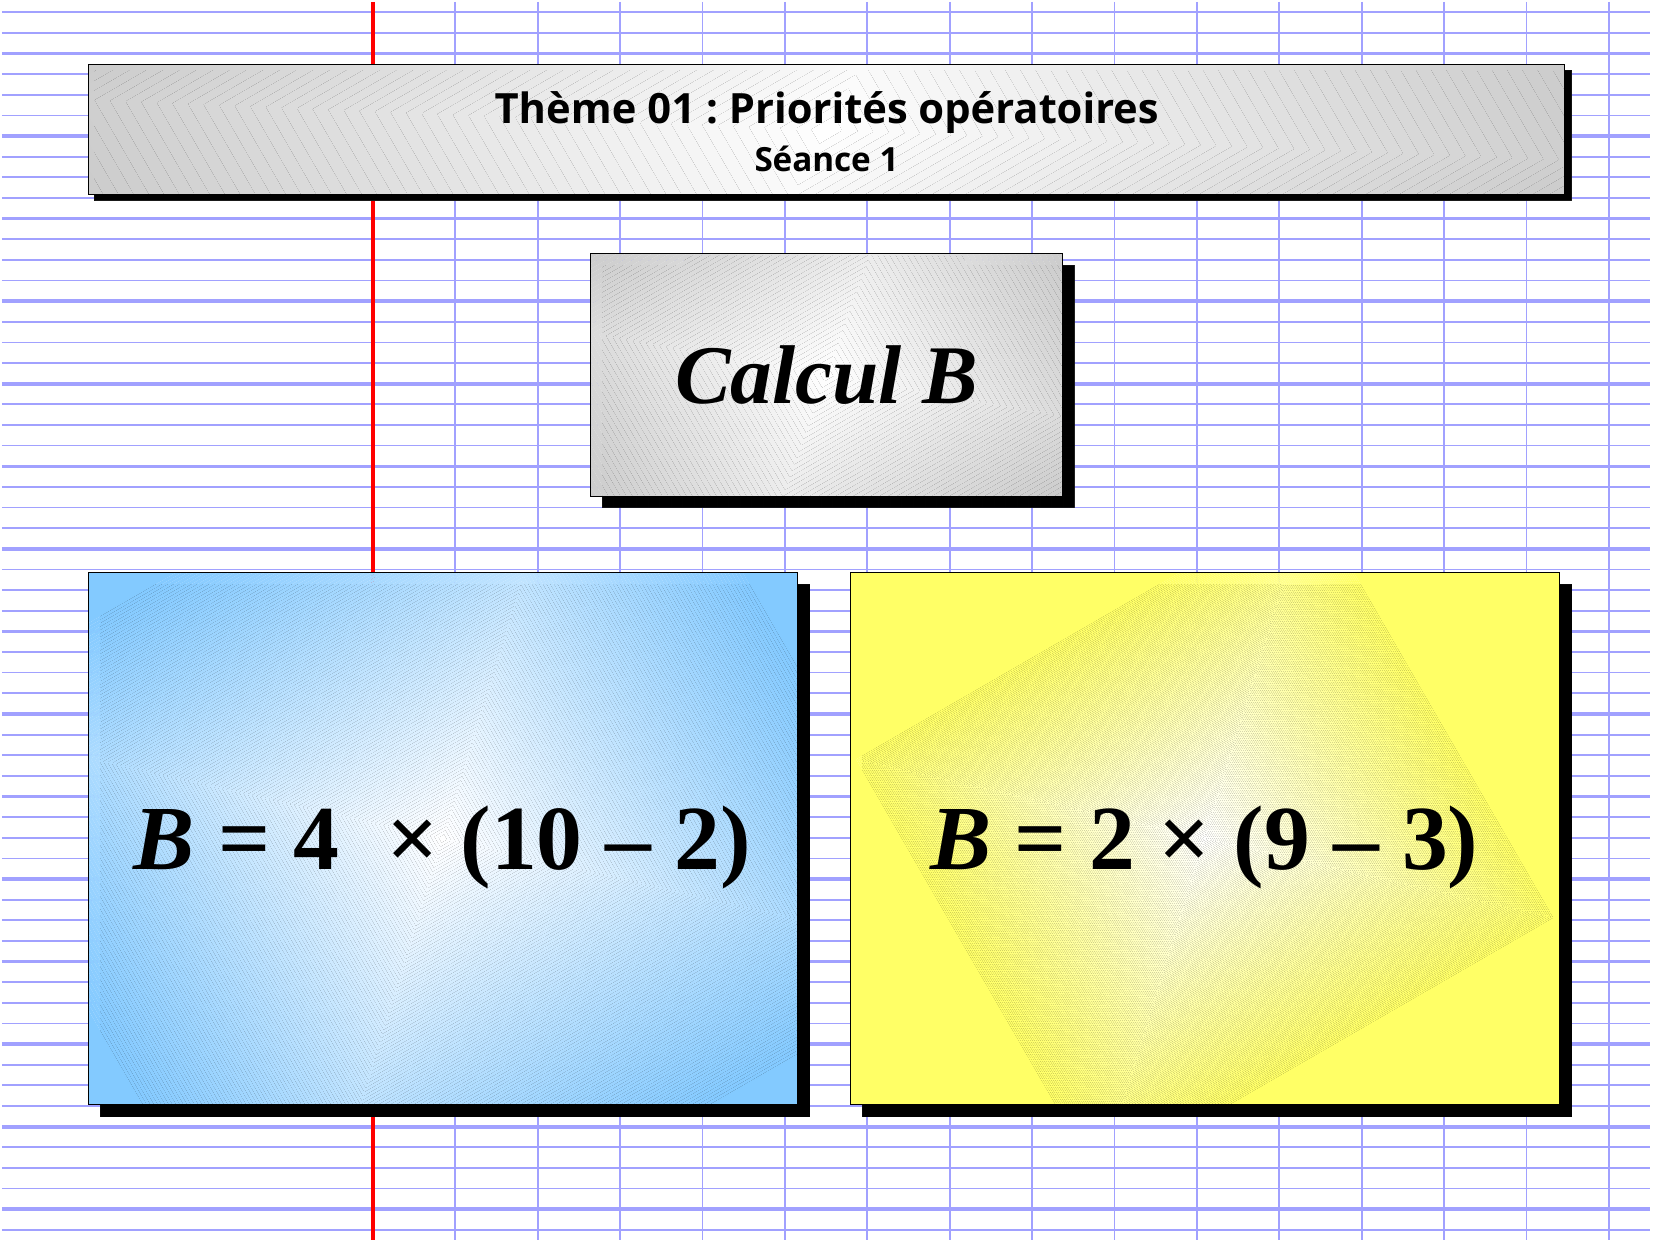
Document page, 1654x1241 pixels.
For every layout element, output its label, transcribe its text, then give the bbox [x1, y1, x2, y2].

text_box Thème 01 : Priorités opératoires Séance 1 [88, 64, 1565, 195]
text_box Calcul B [590, 253, 1063, 497]
text_box B = 4 × (10 – 2) [88, 572, 798, 1105]
picture [0, 0, 1654, 1241]
text_box B = 2 × (9 – 3) [850, 572, 1560, 1105]
